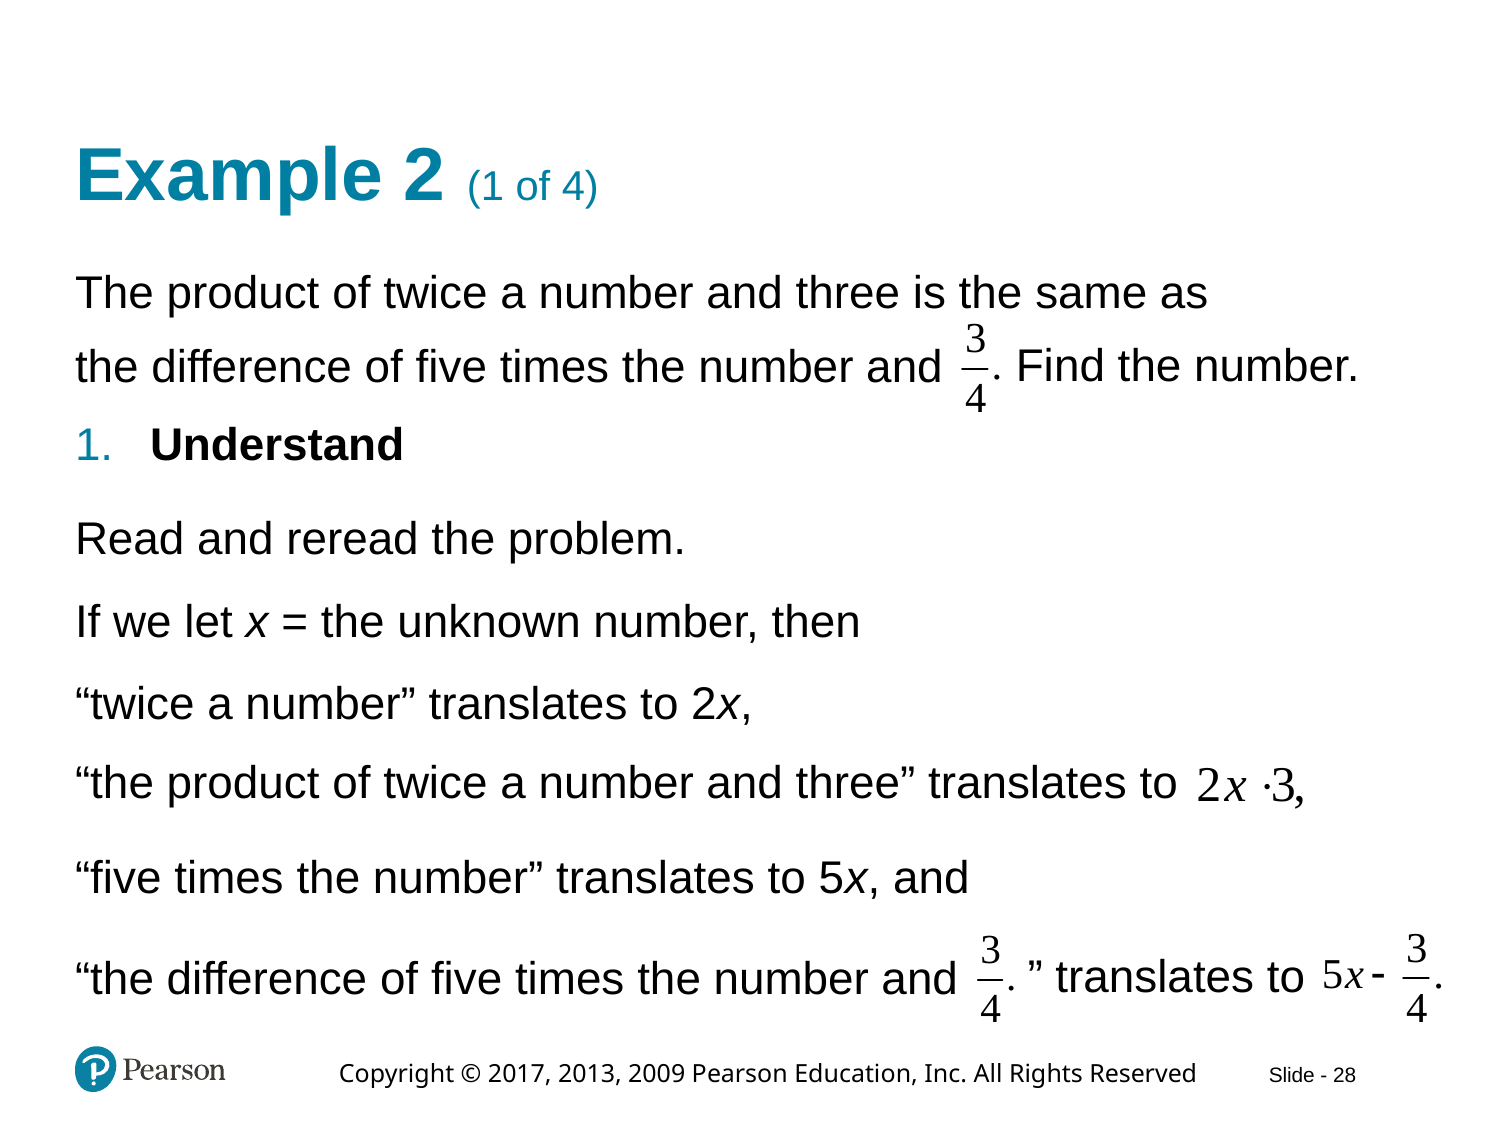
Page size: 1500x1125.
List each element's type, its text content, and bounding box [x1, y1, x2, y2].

list “five times the number” translates to 5x, and [75, 847, 988, 911]
chart [1320, 925, 1445, 1027]
title Example 2 (1 of 4) [75, 35, 1425, 216]
chart [1193, 762, 1310, 817]
list Read and reread the problem. If we let x = the unknown number, then “twice a number” translates to 2x, [75, 481, 1425, 723]
list Find the number. [1015, 335, 1371, 398]
list “the difference of five times the number and [75, 948, 963, 1008]
chart [958, 315, 1003, 417]
list the difference of five times the number and [75, 336, 958, 397]
list The product of twice a number and three is the same as [75, 262, 1238, 316]
list ” translates to [1027, 946, 1320, 1010]
list ​Understand [75, 414, 438, 464]
list “the product of twice a number and three” translates to [75, 752, 1200, 813]
chart [974, 927, 1018, 1027]
